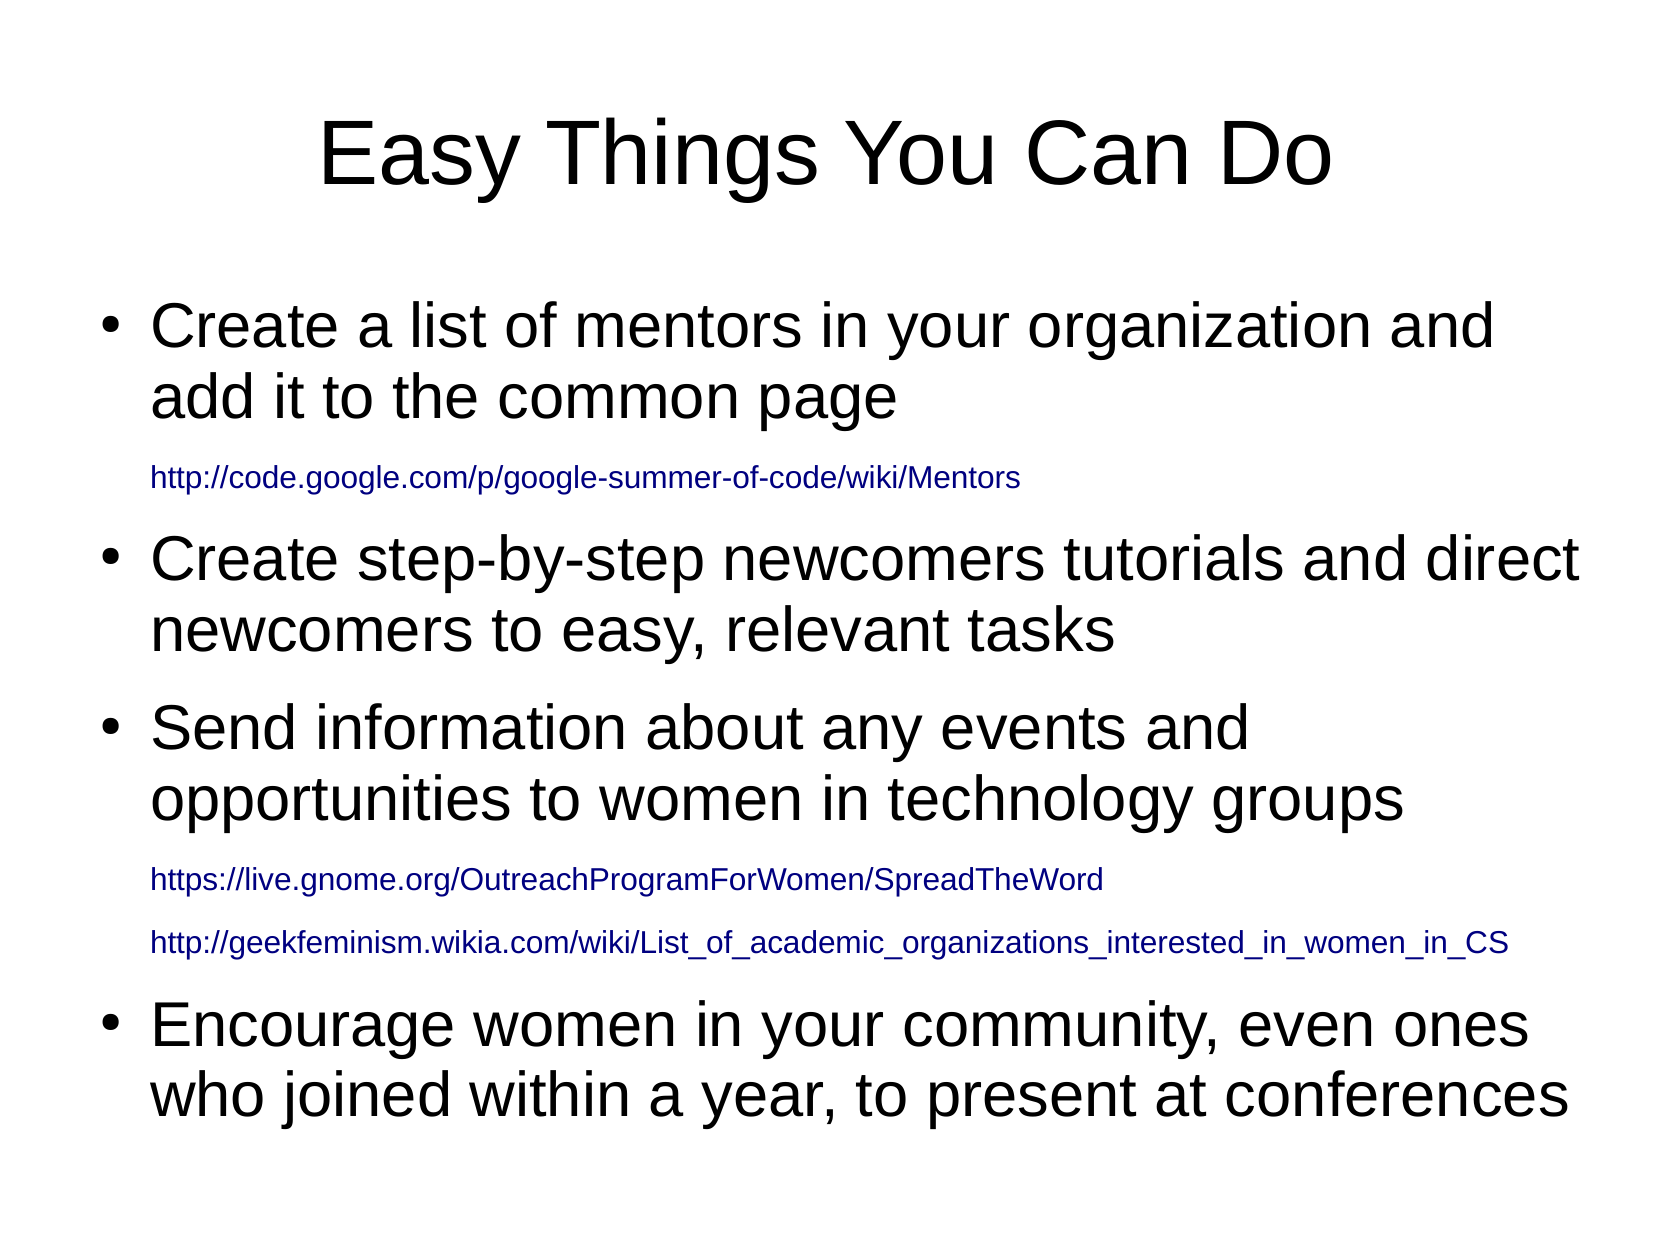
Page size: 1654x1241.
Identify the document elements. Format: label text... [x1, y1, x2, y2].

list Create a list of mentors in your organization and add it to the common page http://code.google.com/p/google-summer-of-code/wiki/Mentors Create step-by-step newcomers tutorials and direct newcomers to easy, relevant tasks Send information about any events and opportunities to women in technology groups https://live.gnome.org/OutreachProgramForWomen/SpreadTheWord http://geekfeminism.wikia.com/wiki/List_of_academic_organizations_interested_in_women_in_CS Encourage women in your community, even ones who joined within a year, to present at conferences [82, 290, 1621, 1141]
title Easy Things You Can Do [82, 49, 1571, 257]
